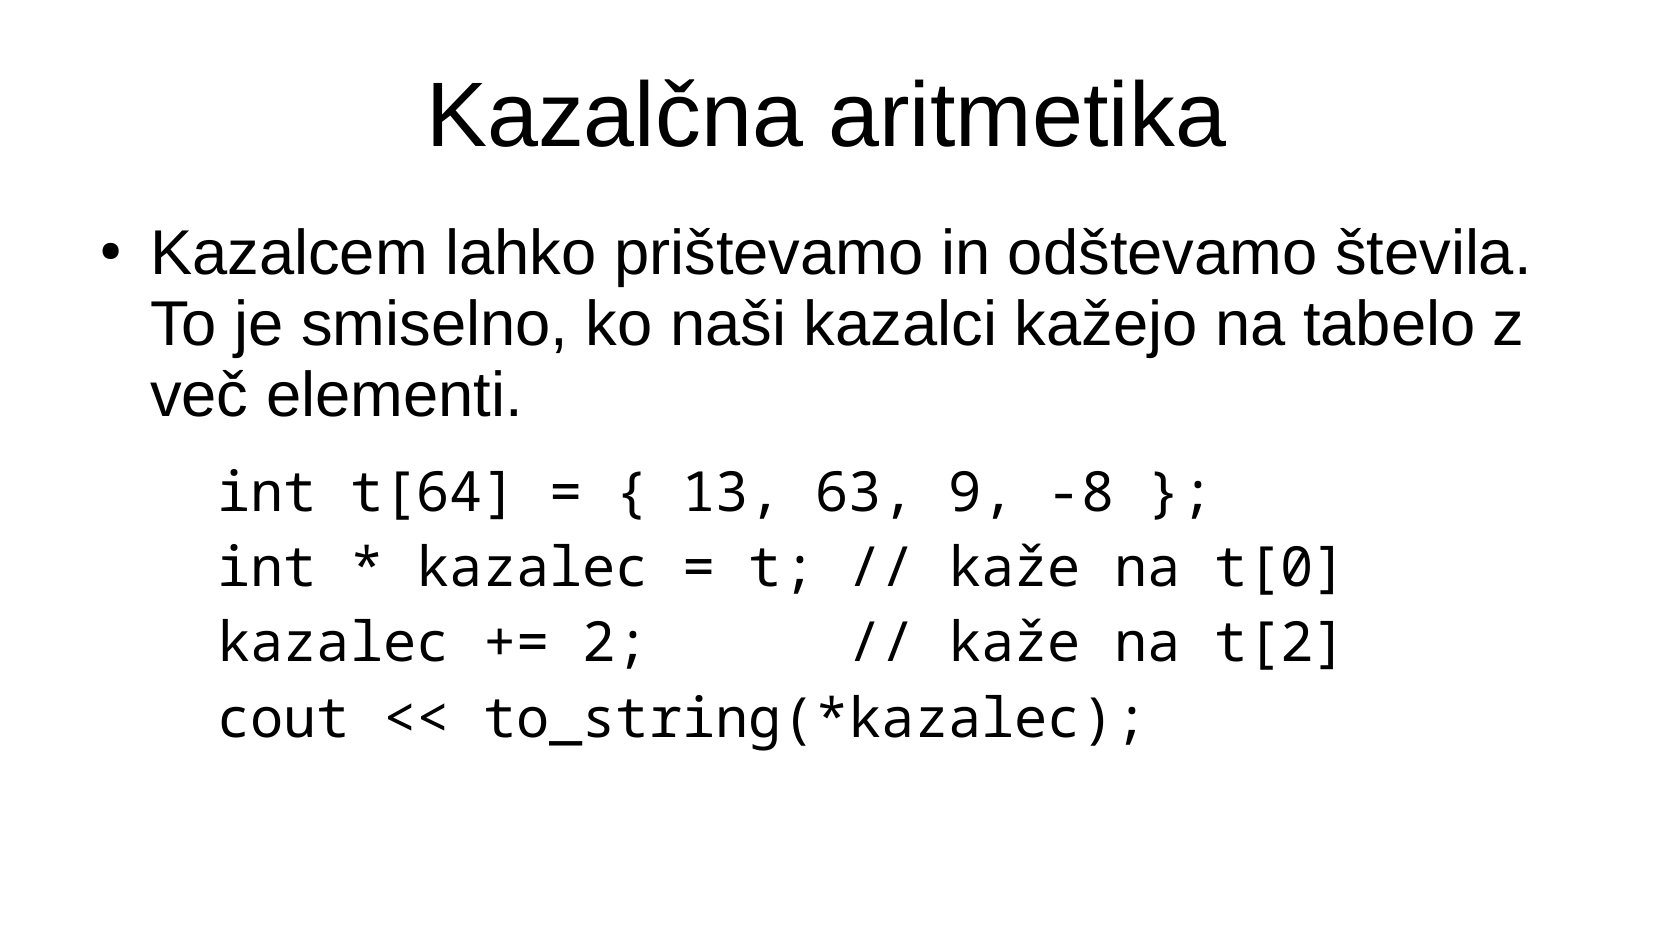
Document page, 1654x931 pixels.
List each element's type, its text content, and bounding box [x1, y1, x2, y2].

title Kazalčna aritmetika [82, 37, 1571, 193]
list Kazalcem lahko prištevamo in odštevamo števila. To je smiselno, ko naši kazalci kažejo na tabelo z več elementi. int t[64] = { 13, 63, 9, -8 }; int * kazalec = t; // kaže na t[0] kazalec += 2; // kaže na t[2] cout << to_string(*kazalec); [82, 217, 1571, 758]
